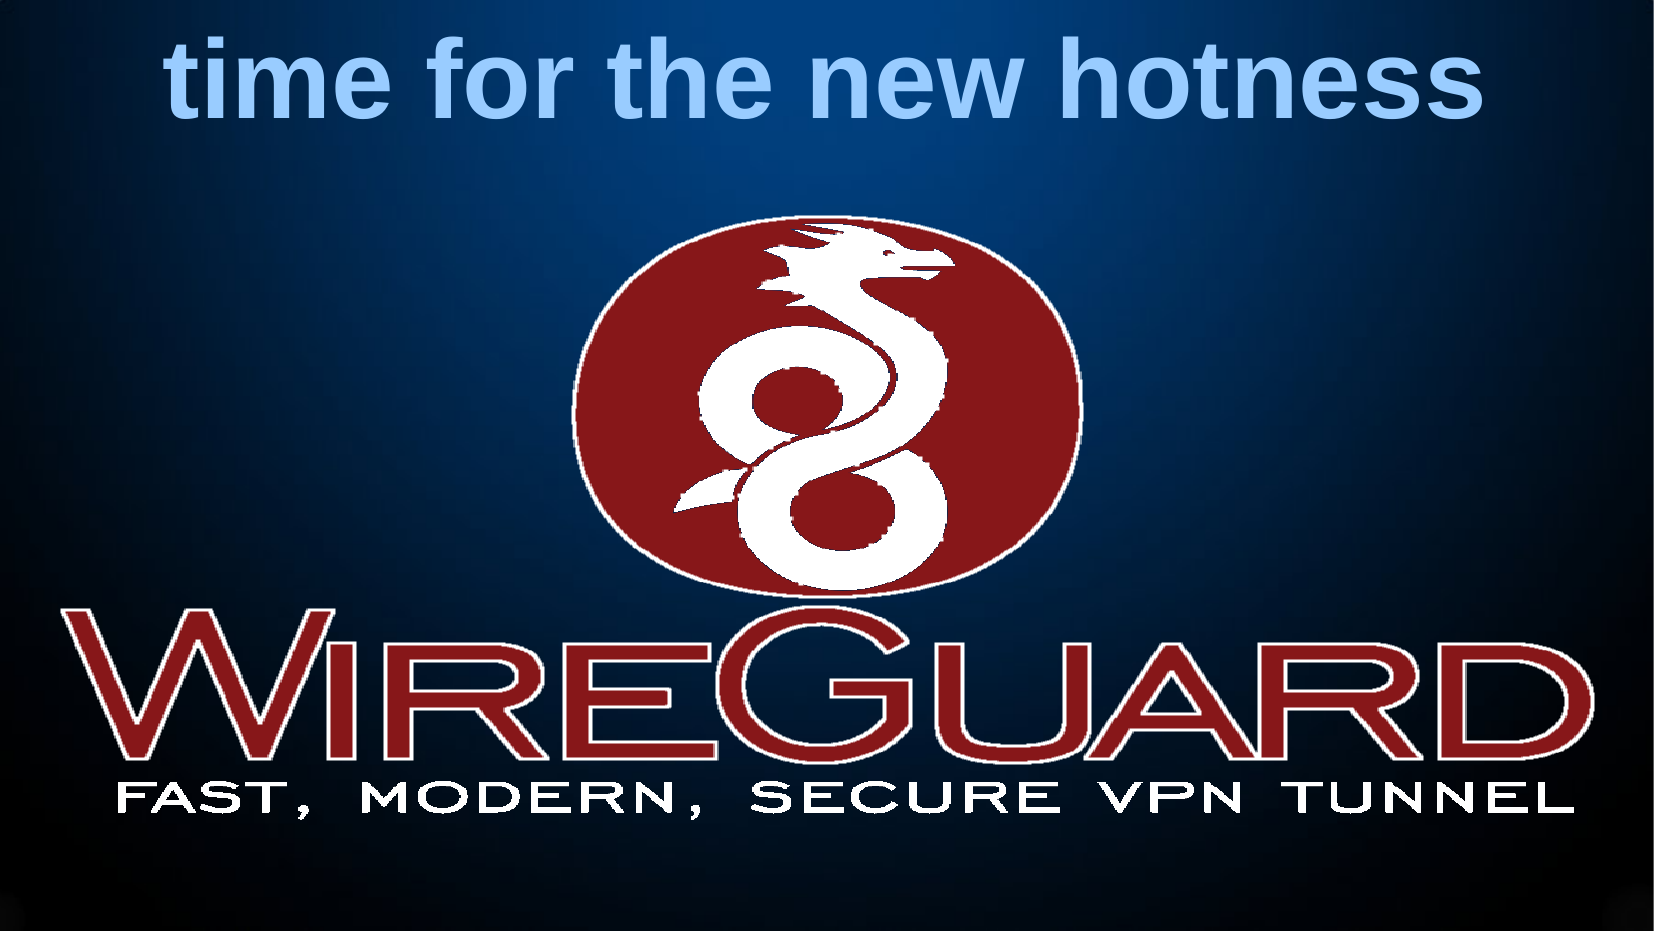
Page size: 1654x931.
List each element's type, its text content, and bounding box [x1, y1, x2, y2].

title time for the new hotness [0, 2, 1651, 158]
picture [0, 0, 1654, 931]
